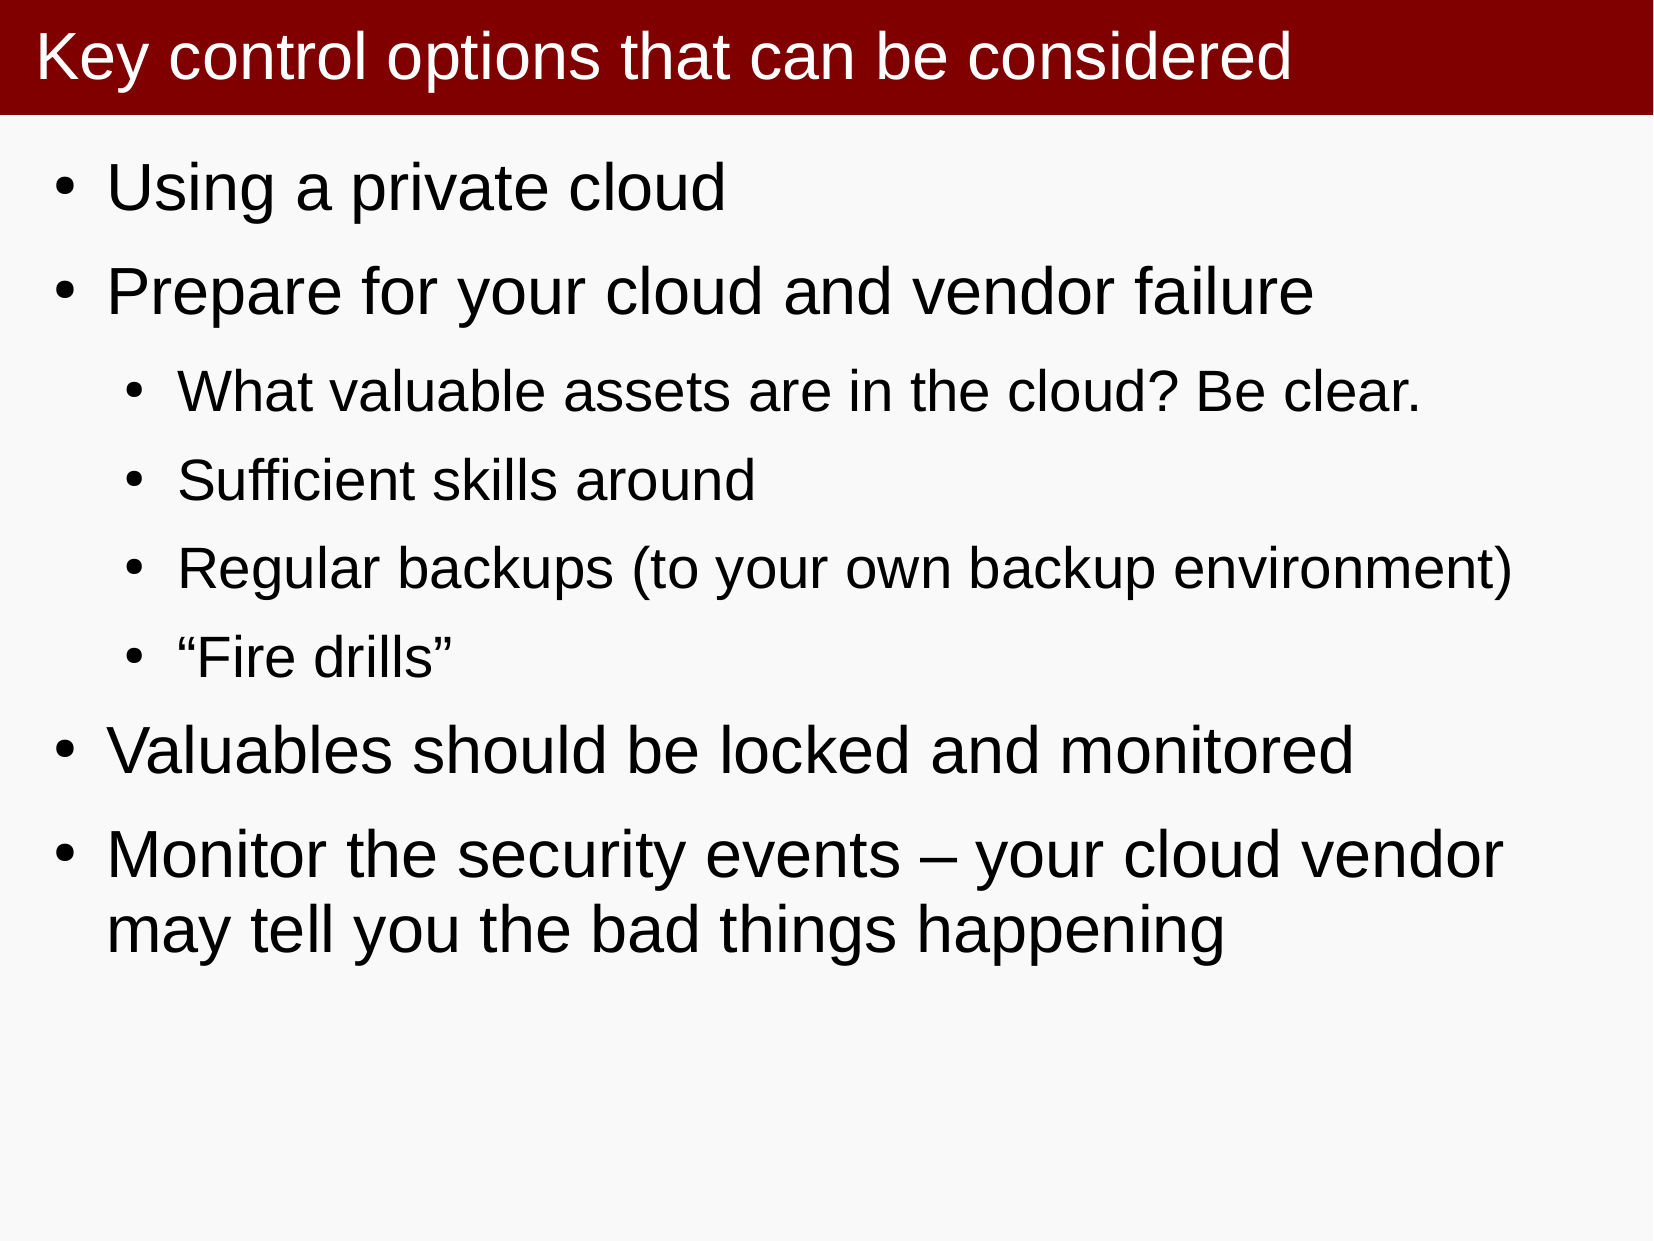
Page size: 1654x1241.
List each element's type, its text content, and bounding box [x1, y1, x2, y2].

title Key control options that can be considered [35, 18, 1524, 94]
list Using a private cloud Prepare for your cloud and vendor failure What valuable assets are in the cloud? Be clear. Sufficient skills around Regular backups (to your own backup environment) “Fire drills” Valuables should be locked and monitored Monitor the security events – your cloud vendor may tell you the bad things happening [35, 150, 1612, 1201]
